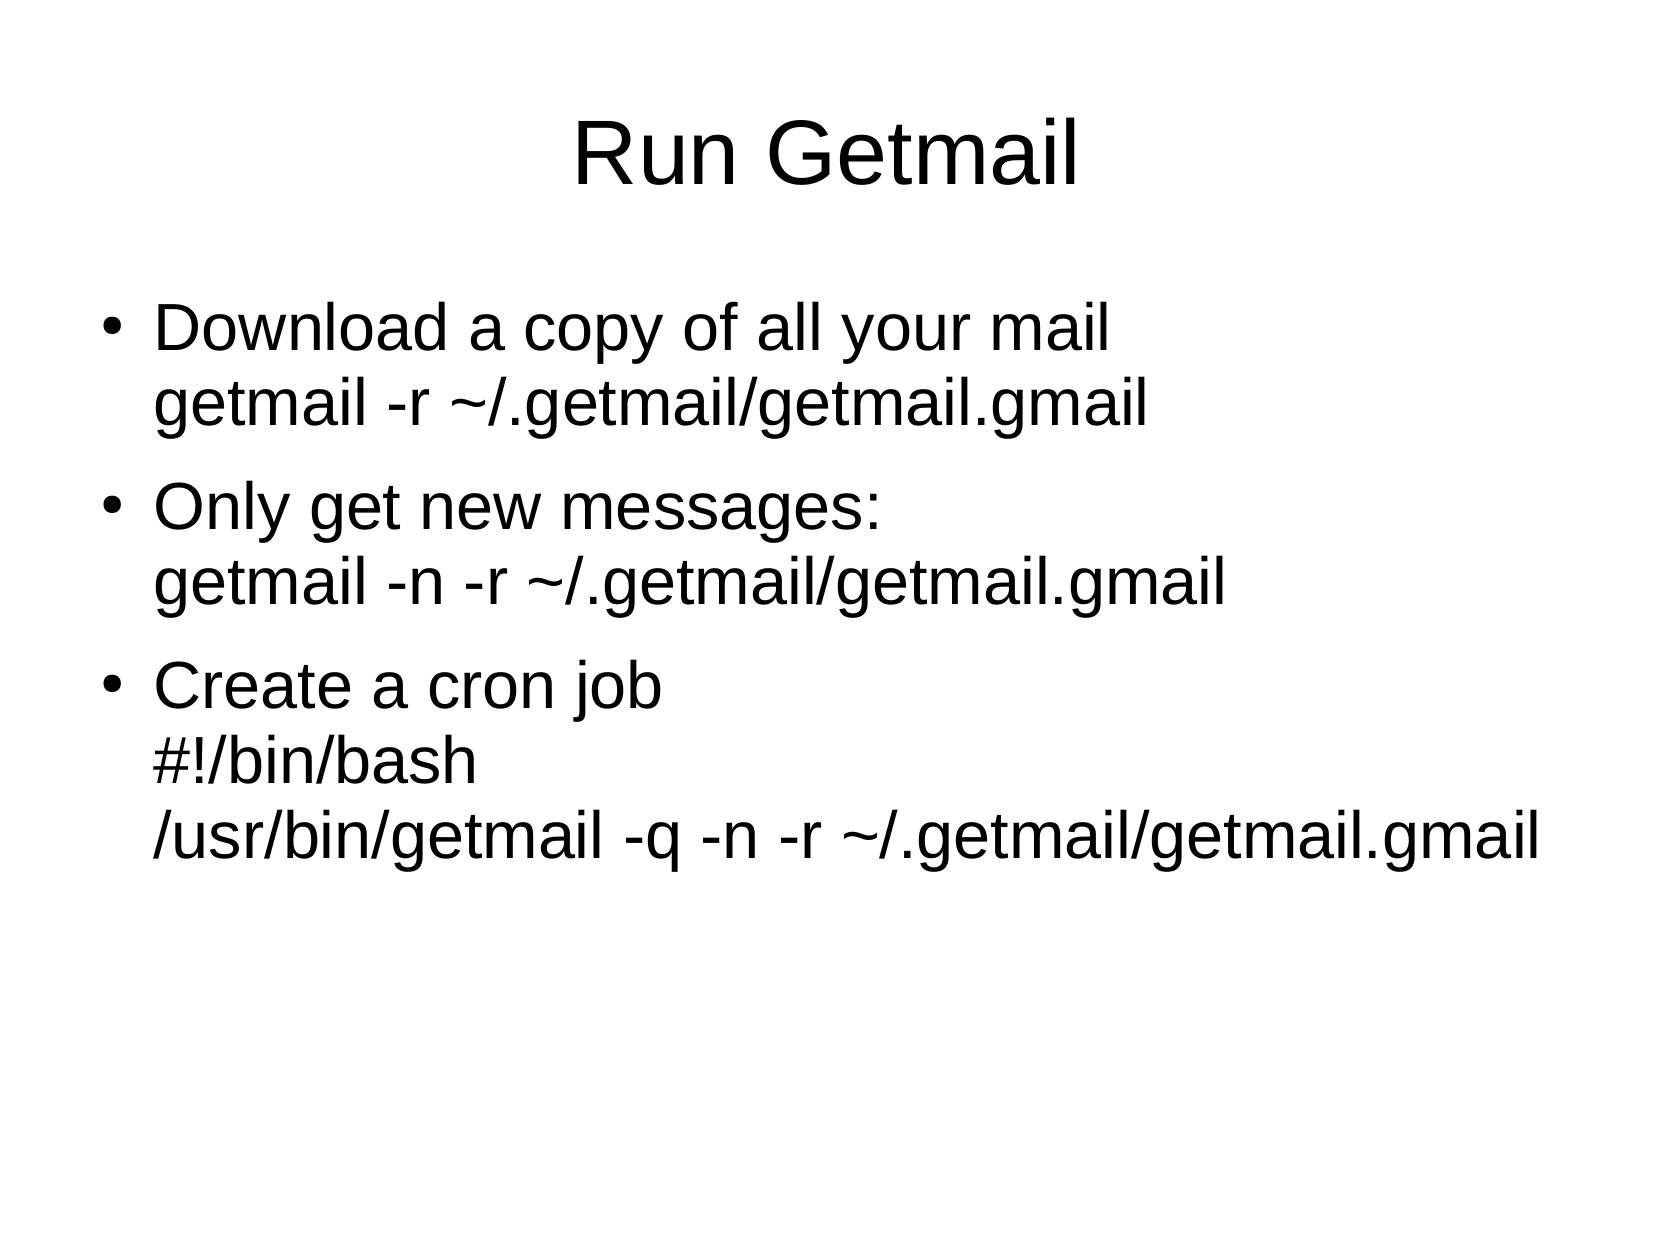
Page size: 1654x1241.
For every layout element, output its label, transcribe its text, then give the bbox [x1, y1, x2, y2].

list Download a copy of all your mail getmail -r ~/.getmail/getmail.gmail Only get new messages: getmail -n -r ~/.getmail/getmail.gmail Create a cron job #!/bin/bash /usr/bin/getmail -q -n -r ~/.getmail/getmail.gmail [82, 290, 1571, 1109]
title Run Getmail [82, 49, 1571, 257]
